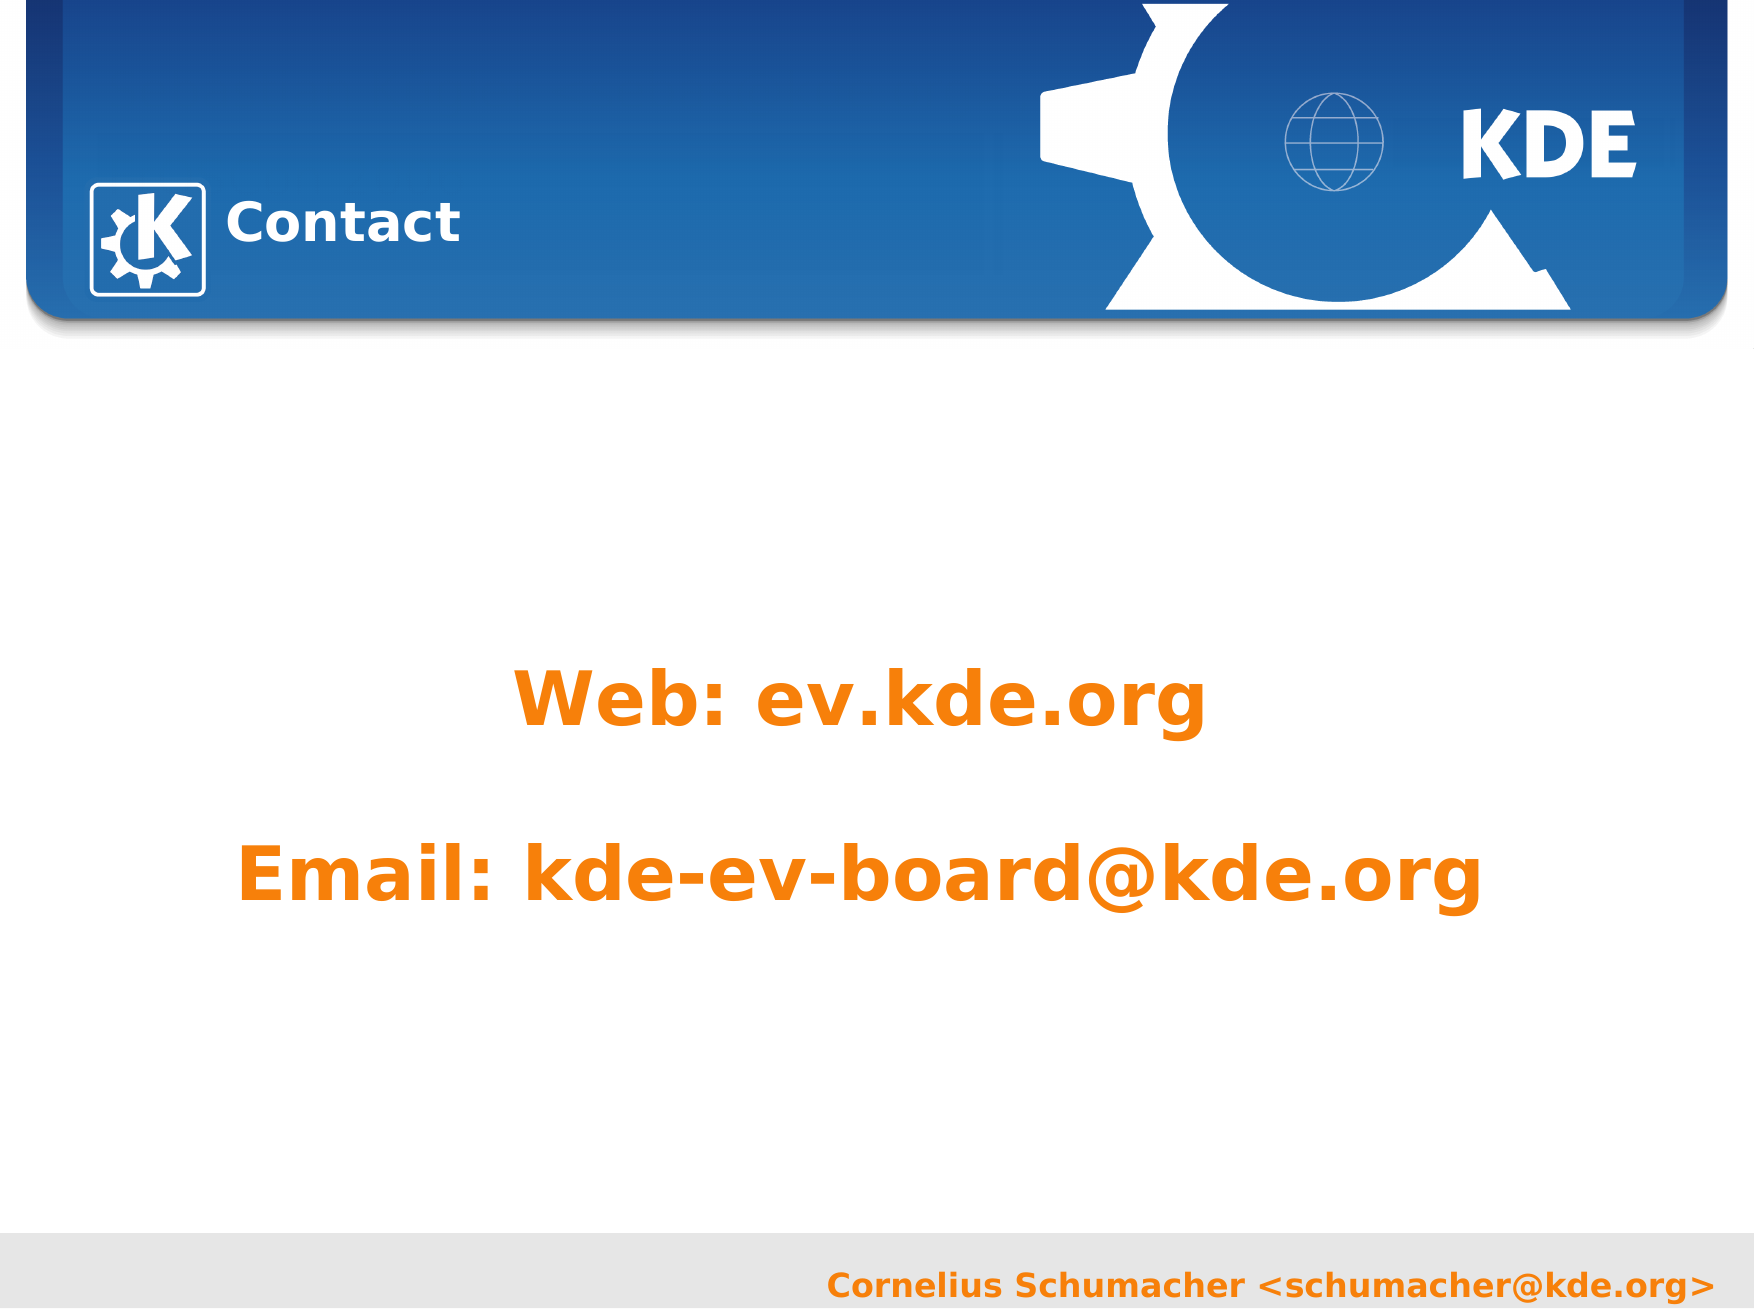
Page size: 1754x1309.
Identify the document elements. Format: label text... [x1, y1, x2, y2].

title Contact [225, 181, 1126, 265]
picture [0, 0, 1754, 349]
subtitle Web: ev.kde.org Email: kde-ev-board@kde.org [71, 411, 1651, 1163]
